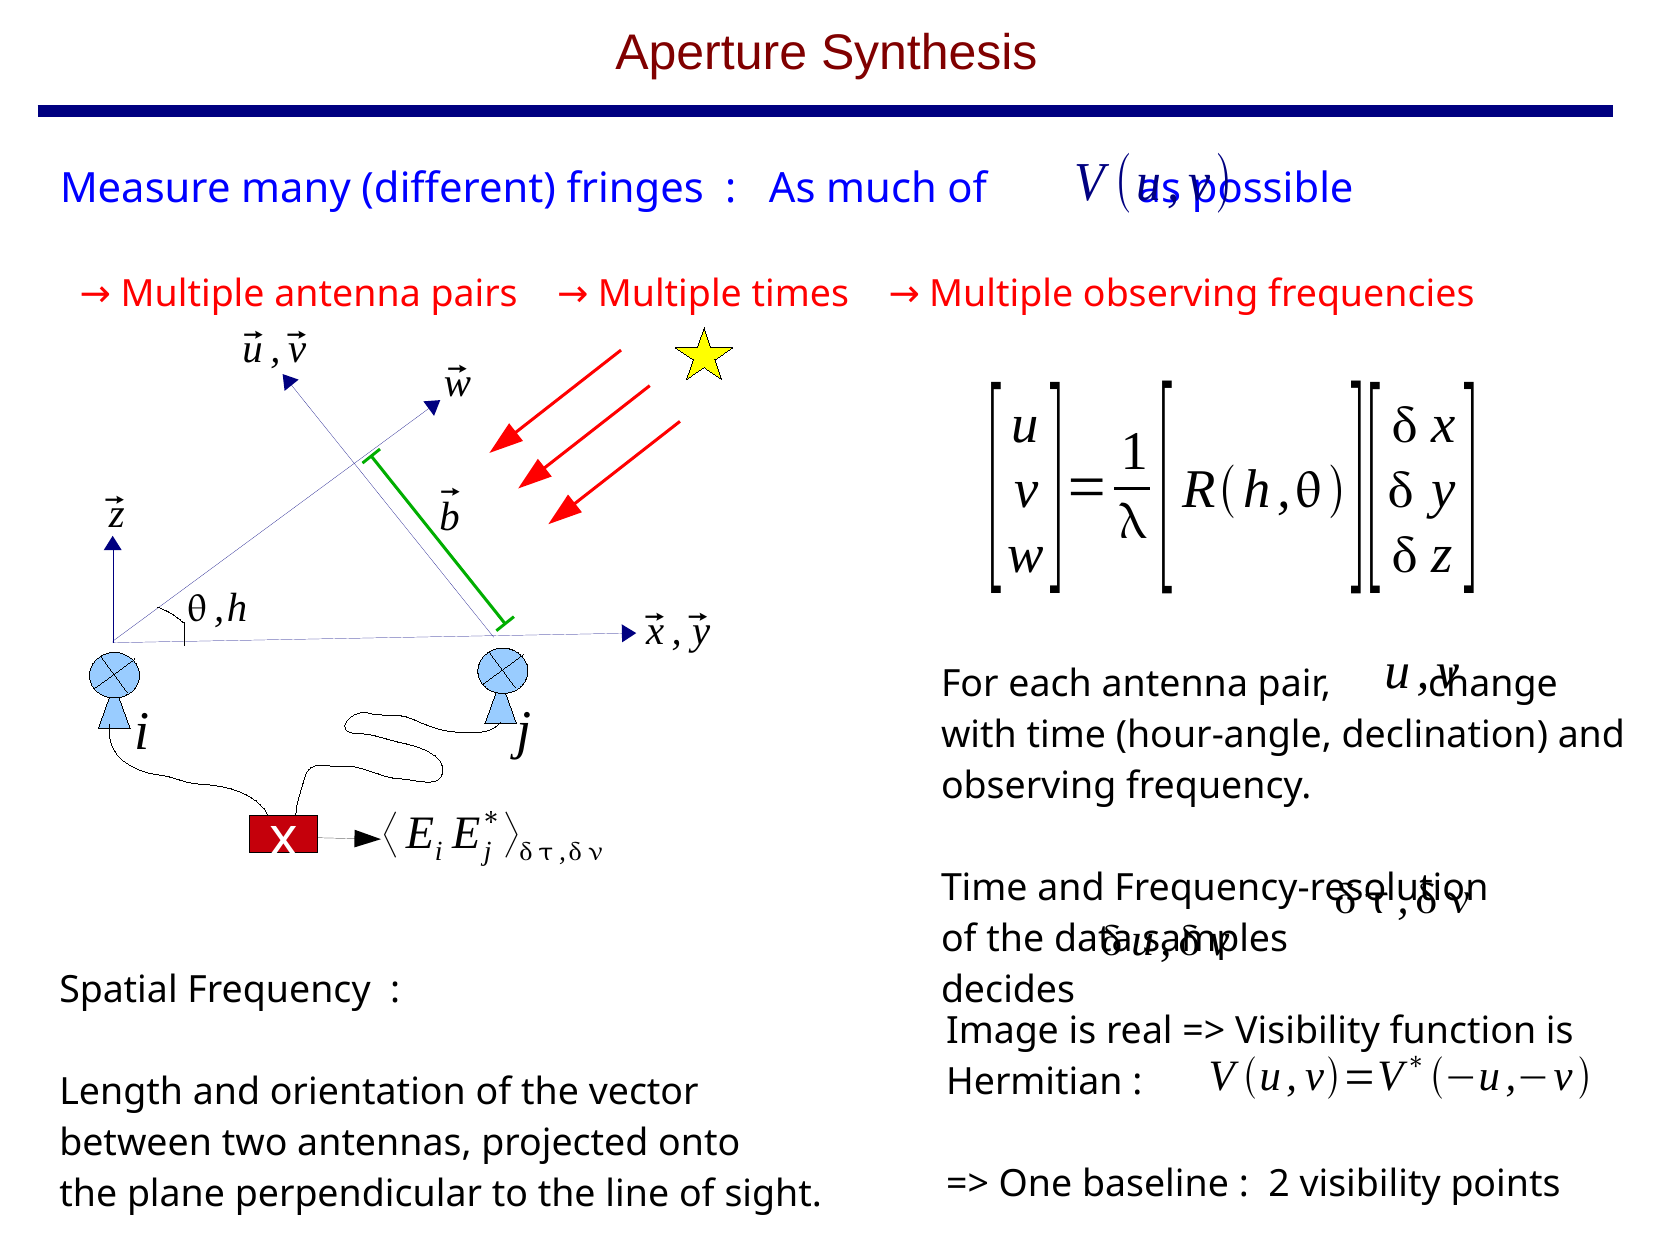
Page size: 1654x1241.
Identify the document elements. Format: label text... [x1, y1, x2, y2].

chart [232, 326, 316, 372]
chart [120, 701, 162, 763]
chart [175, 586, 258, 632]
text_box For each antenna pair, change with time (hour-angle, declination) and observing frequency. Time and Frequency-resolution of the data samples decides [926, 649, 1641, 969]
text_box Image is real => Visibility function is Hermitian : => One baseline : 2 visibility points [931, 996, 1653, 1186]
chart [433, 360, 481, 407]
chart [973, 377, 1492, 596]
text_box [477, 648, 528, 724]
text_box [675, 327, 733, 380]
chart [371, 801, 616, 867]
chart [1371, 643, 1473, 701]
title Aperture Synthesis [82, 15, 1571, 89]
text_box x [277, 844, 290, 853]
text_box Spatial Frequency : Length and orientation of the vector between two antennas, projected onto the plane perpendicular to the line of sight. [44, 954, 912, 1188]
chart [1063, 150, 1244, 217]
chart [93, 491, 135, 538]
chart [496, 700, 546, 761]
chart [429, 486, 471, 539]
text_box x [249, 815, 318, 853]
chart [633, 608, 719, 654]
text_box [89, 652, 140, 729]
text_box Measure many (different) fringes : As much of as possible → Multiple antenna pairs → Multiple times → Multiple observing frequencies [45, 150, 1617, 308]
